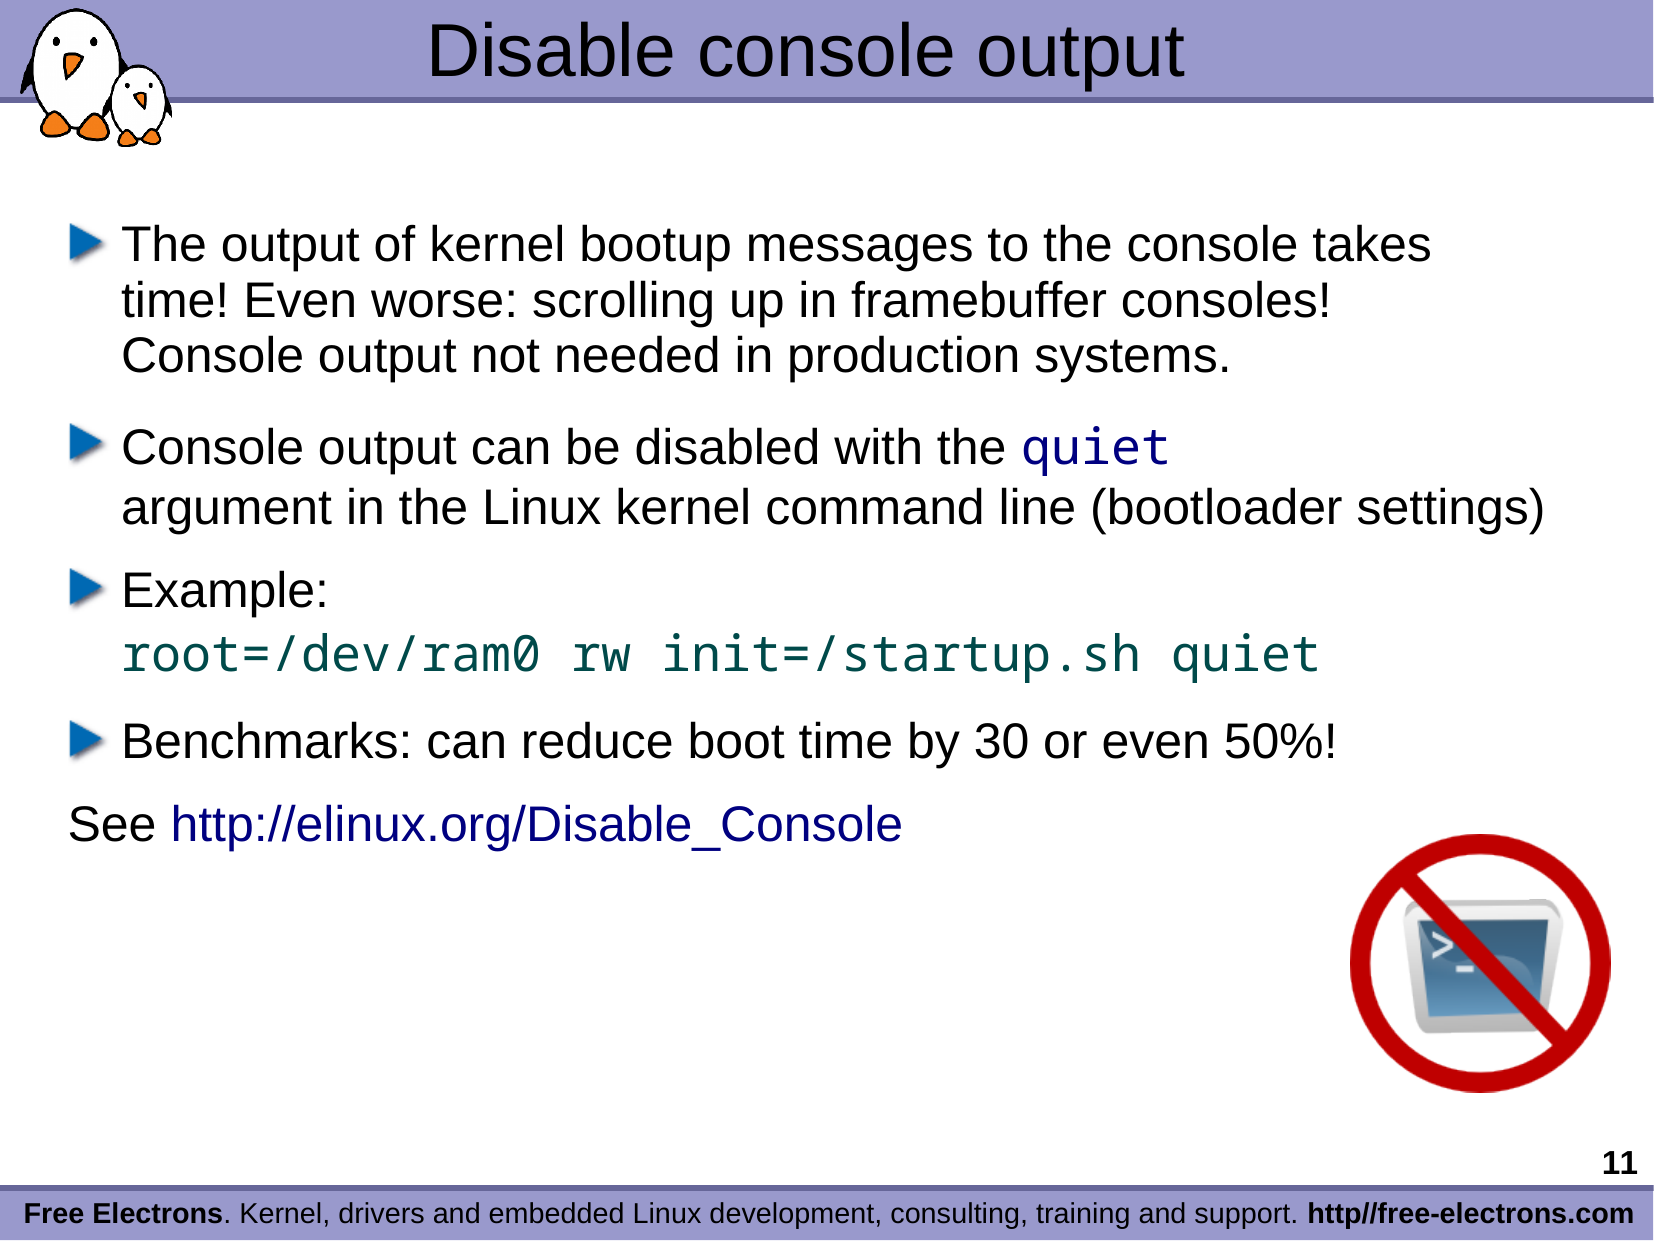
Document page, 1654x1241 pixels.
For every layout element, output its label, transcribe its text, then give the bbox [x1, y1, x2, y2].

title Disable console output [60, 0, 1551, 100]
list The output of kernel bootup messages to the console takes time! Even worse: scrolling up in framebuffer consoles! Console output not needed in production systems. Console output can be disabled with the quiet argument in the Linux kernel command line (bootloader settings) Example: root=/dev/ram0 rw init=/startup.sh quiet Benchmarks: can reduce boot time by 30 or even 50%! See http://elinux.org/Disable_Console [50, 216, 1555, 1066]
picture [1350, 834, 1611, 1093]
picture [20, 8, 172, 147]
